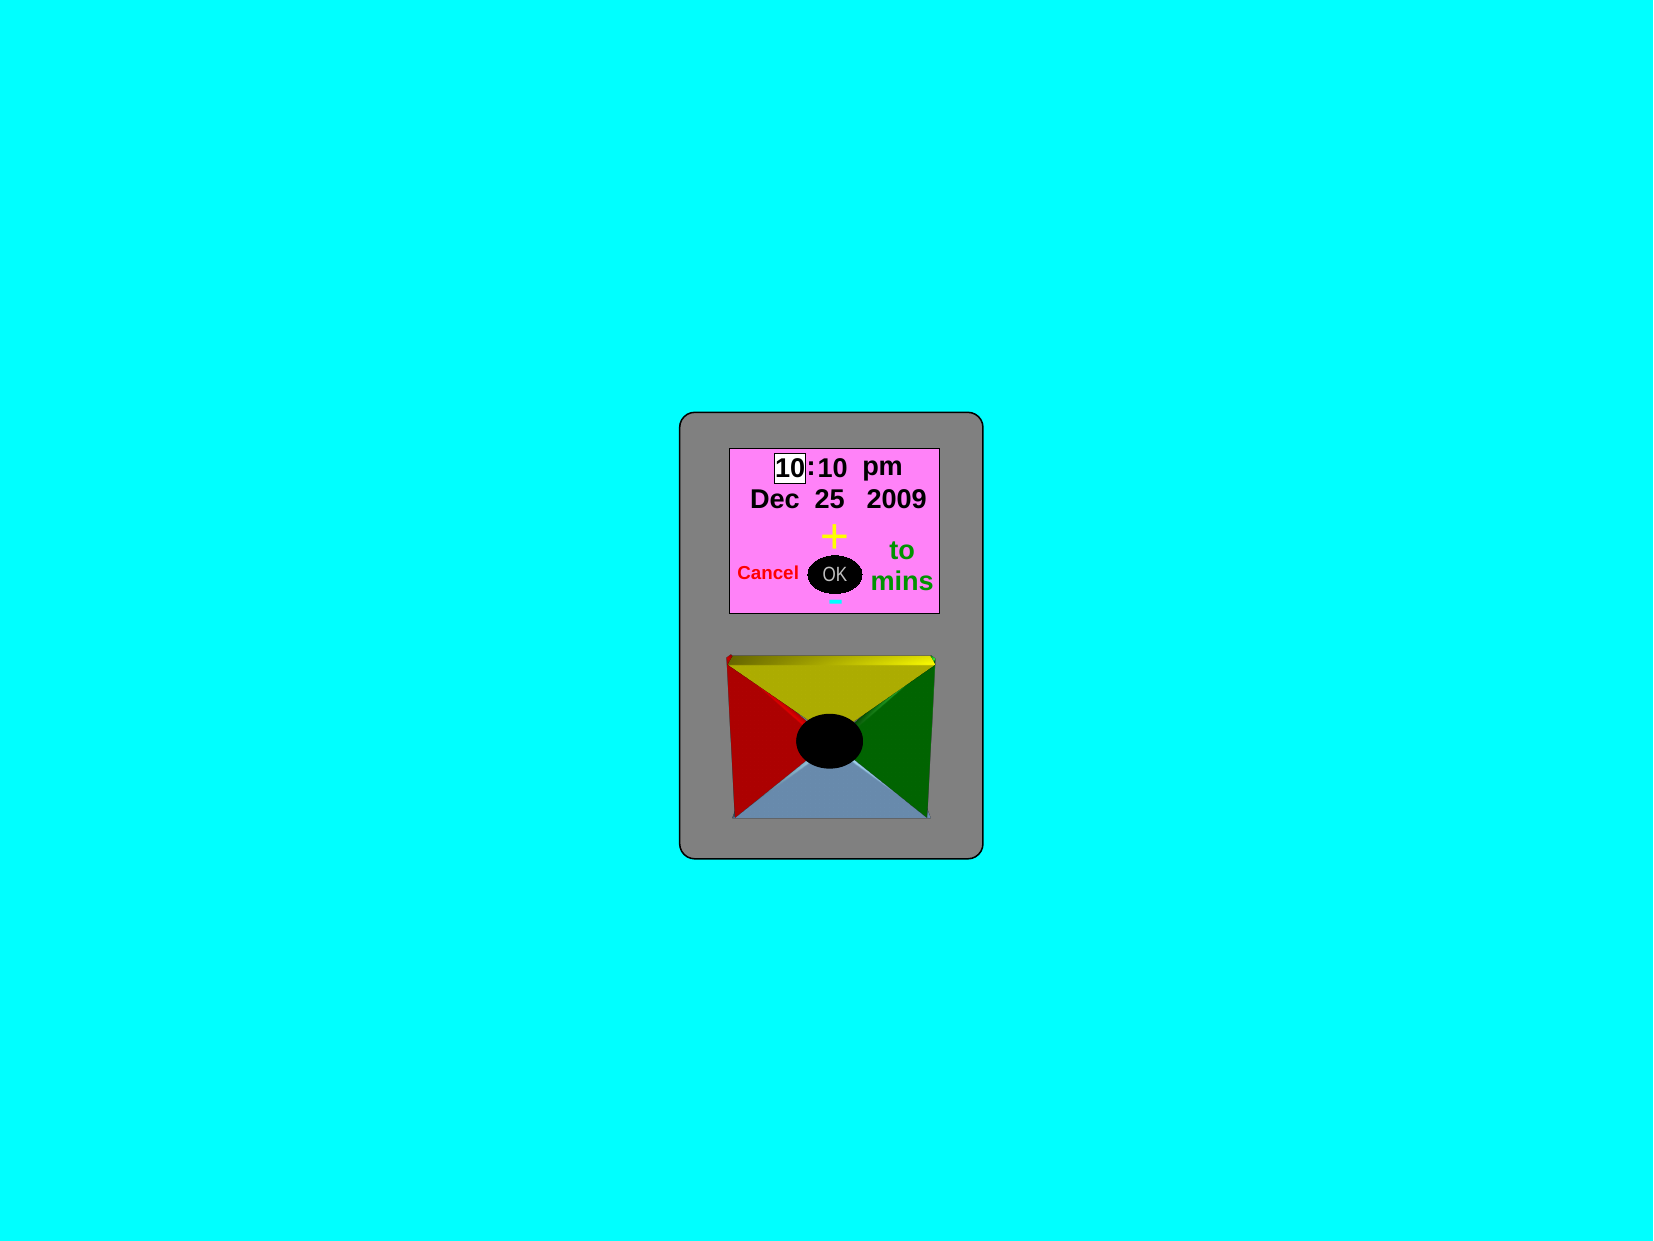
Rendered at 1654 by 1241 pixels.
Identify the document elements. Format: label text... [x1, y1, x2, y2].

text_box [679, 412, 983, 859]
text_box Cancel [722, 555, 815, 592]
text_box to mins [854, 528, 950, 619]
text_box 10 [821, 445, 863, 491]
text_box pm [847, 443, 918, 489]
text_box OK [815, 555, 854, 594]
text_box 10 [760, 445, 821, 491]
text_box 2009 [851, 477, 942, 523]
text_box : [791, 444, 831, 490]
text_box 25 [799, 491, 851, 523]
text_box + [805, 501, 864, 561]
text_box - [812, 589, 860, 634]
text_box Dec [735, 476, 799, 522]
